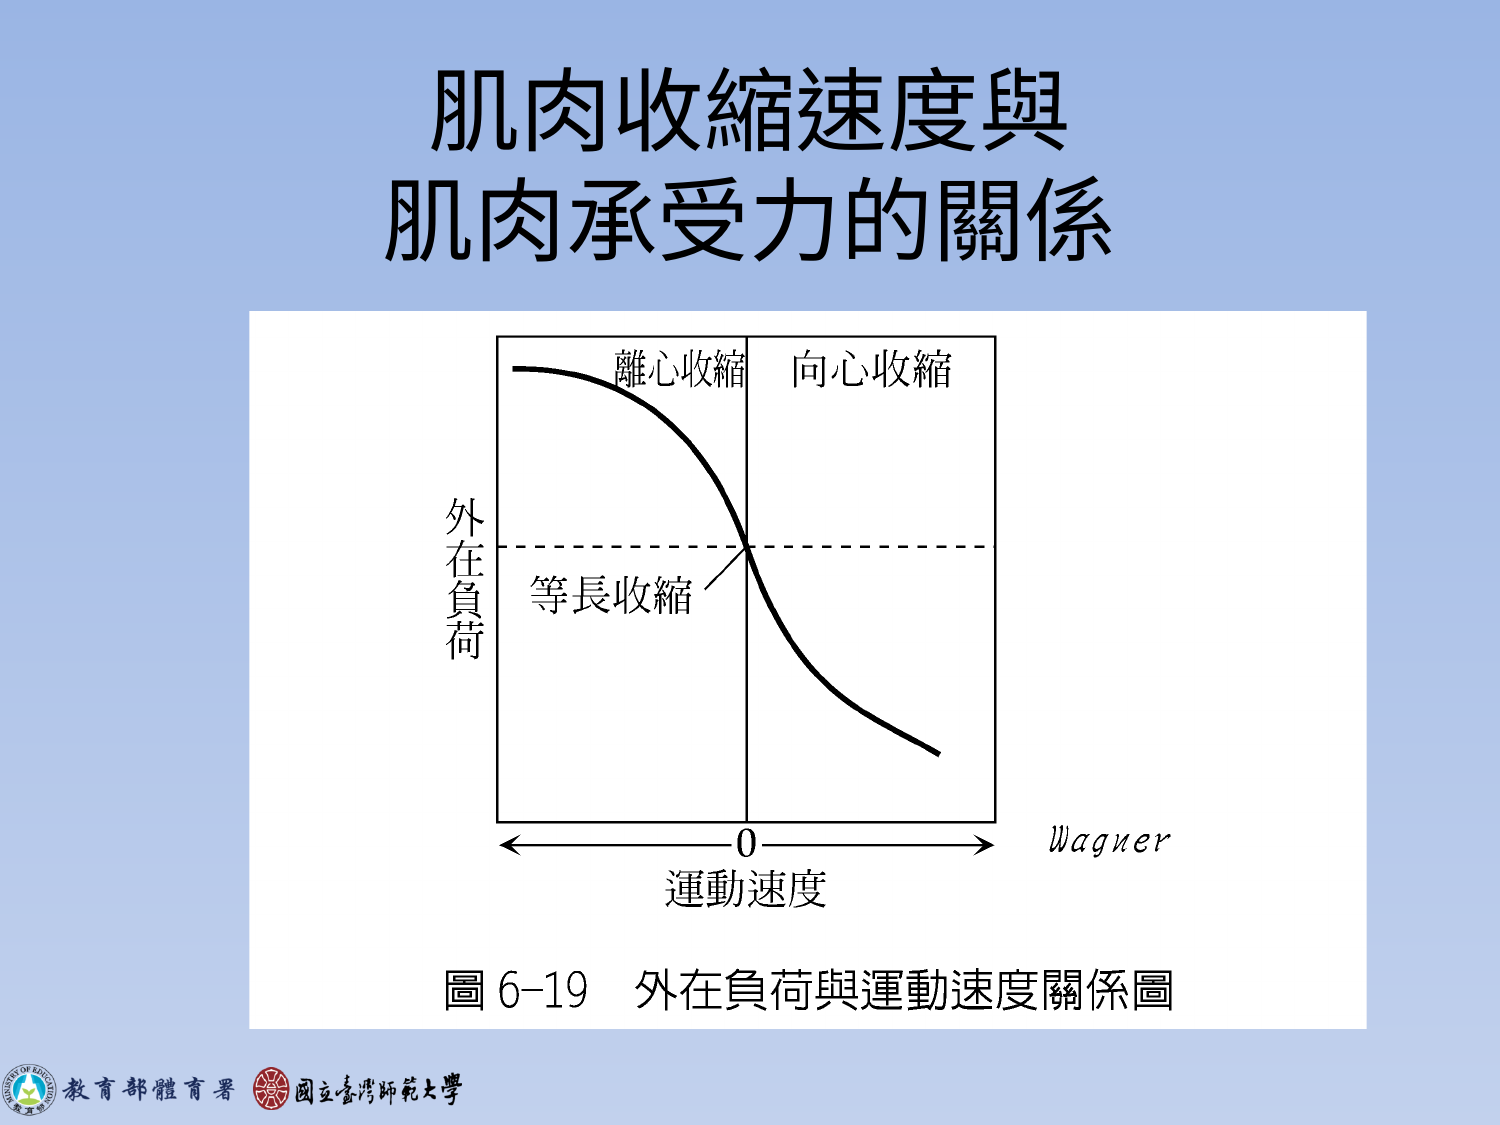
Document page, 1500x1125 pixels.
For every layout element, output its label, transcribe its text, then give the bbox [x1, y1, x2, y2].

title 肌肉收縮速度與 肌肉承受力的關係 [75, 45, 1426, 233]
picture [249, 311, 1367, 1029]
